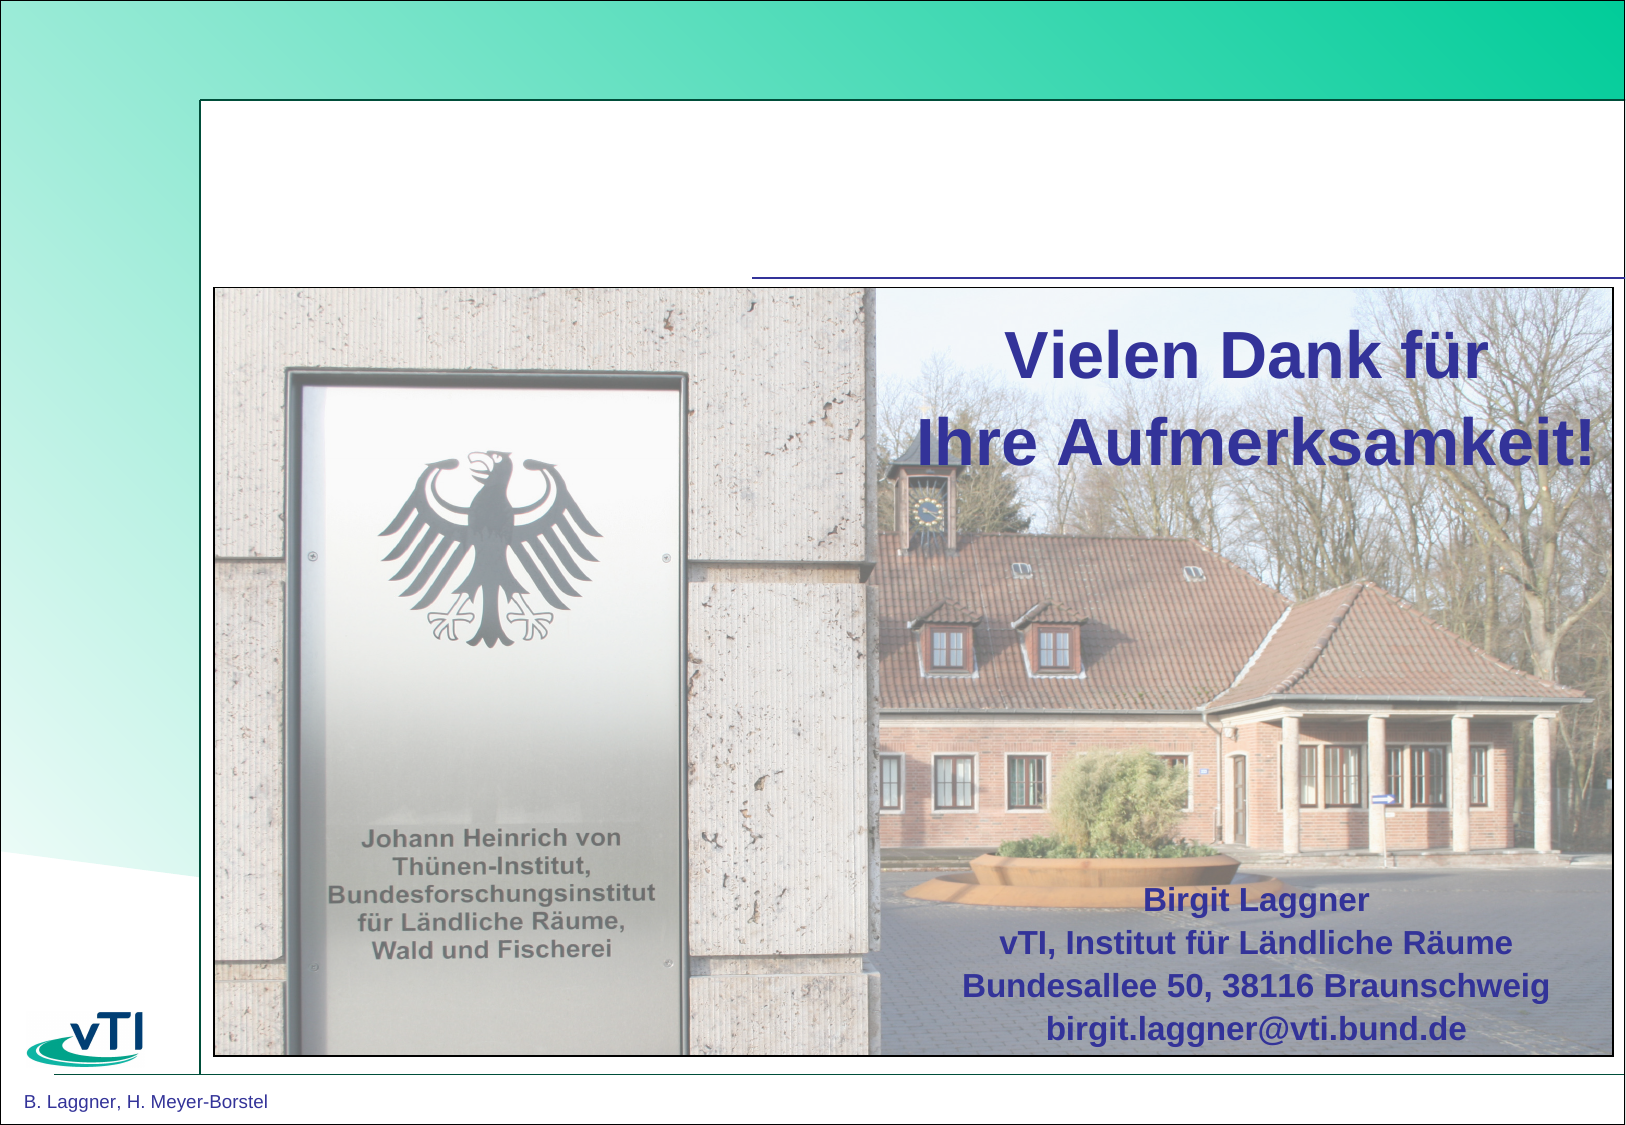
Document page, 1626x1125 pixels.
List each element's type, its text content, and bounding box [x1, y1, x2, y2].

list Vielen Dank für Ihre Aufmerksamkeit! Birgit Laggner vTI, Institut für Ländliche Räume Bundesallee 50, 38116 Braunschweig birgit.laggner@vti.bund.de [836, 317, 1619, 1117]
picture [214, 288, 1613, 1056]
picture [26, 1011, 145, 1068]
